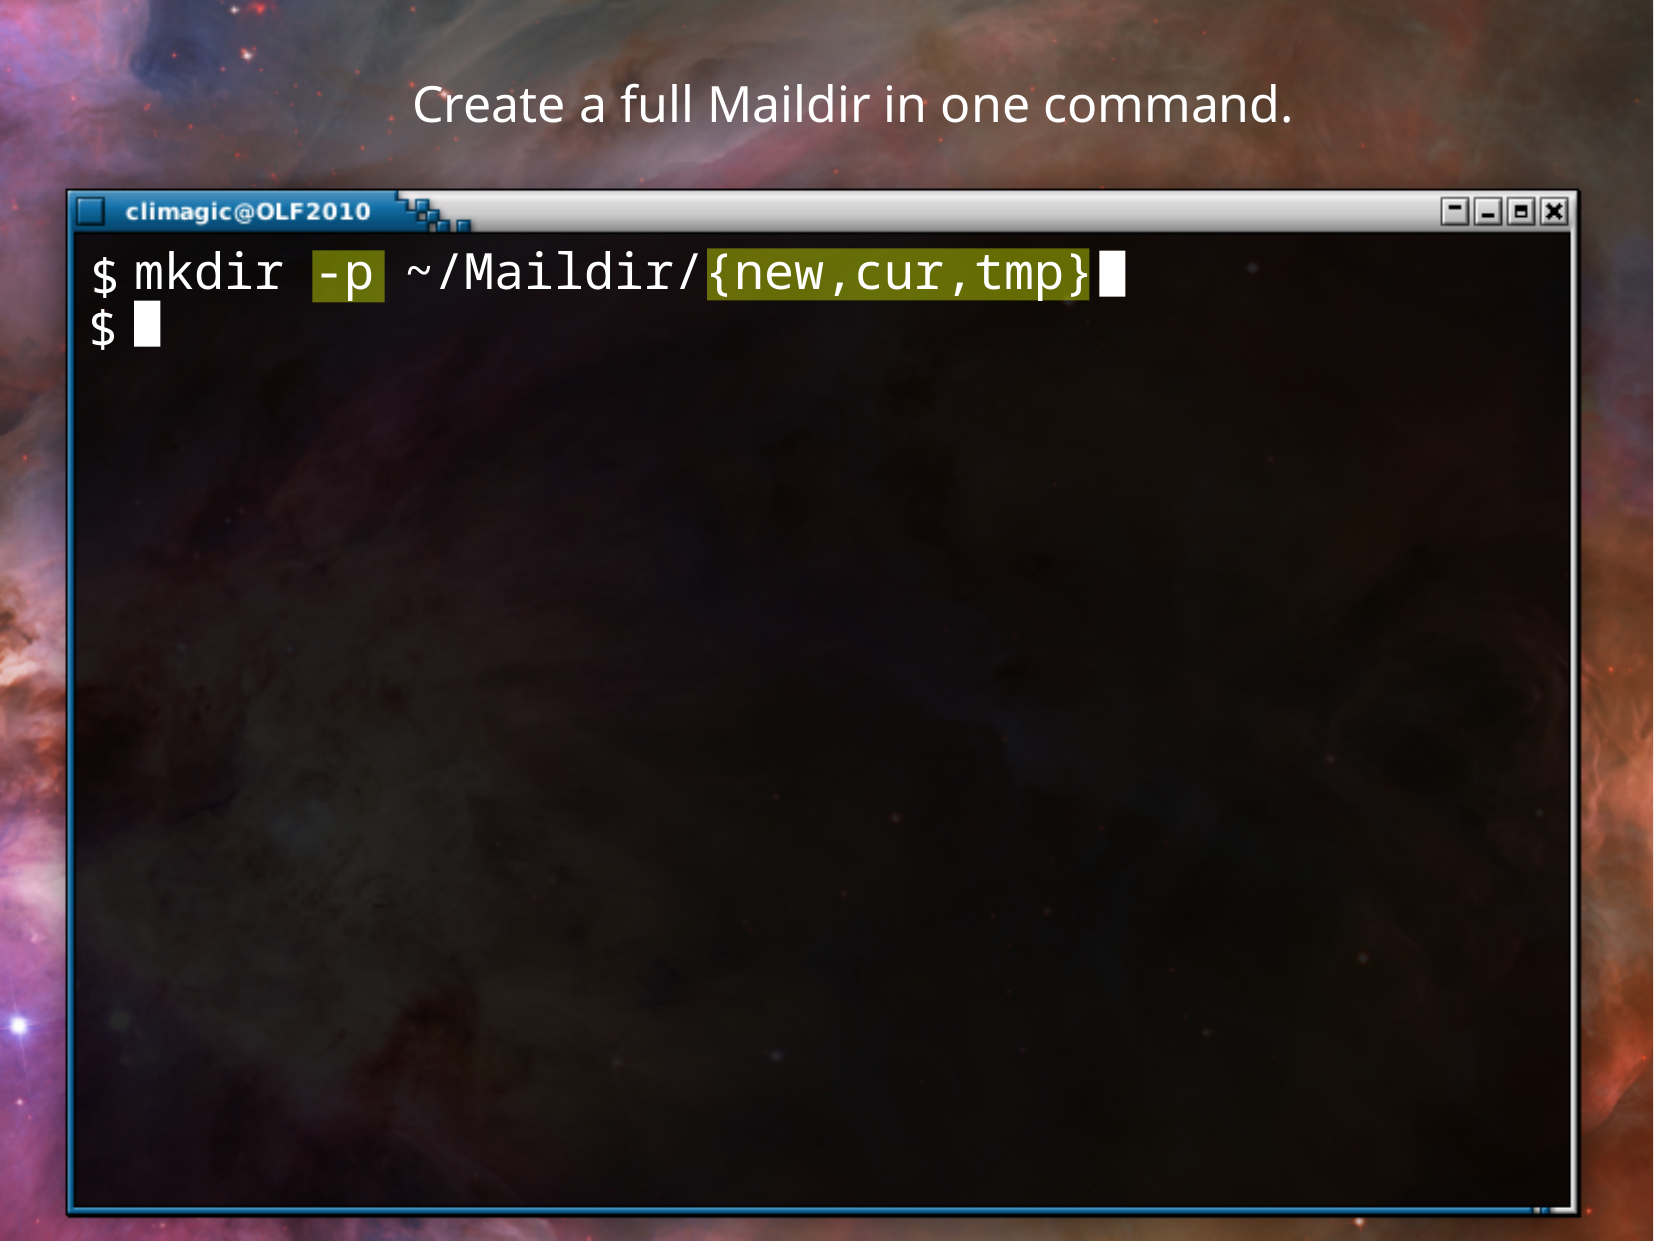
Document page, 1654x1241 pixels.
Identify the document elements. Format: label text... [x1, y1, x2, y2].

text_box Create a full Maildir in one command. [397, 62, 1256, 142]
text_box [1099, 250, 1126, 297]
picture [0, 0, 1654, 1241]
text_box [134, 300, 161, 347]
text_box $ [74, 286, 134, 359]
subtitle mkdir -p ~/Maildir/{new,cur,tmp} [134, 228, 1162, 313]
text_box $ [76, 234, 136, 300]
